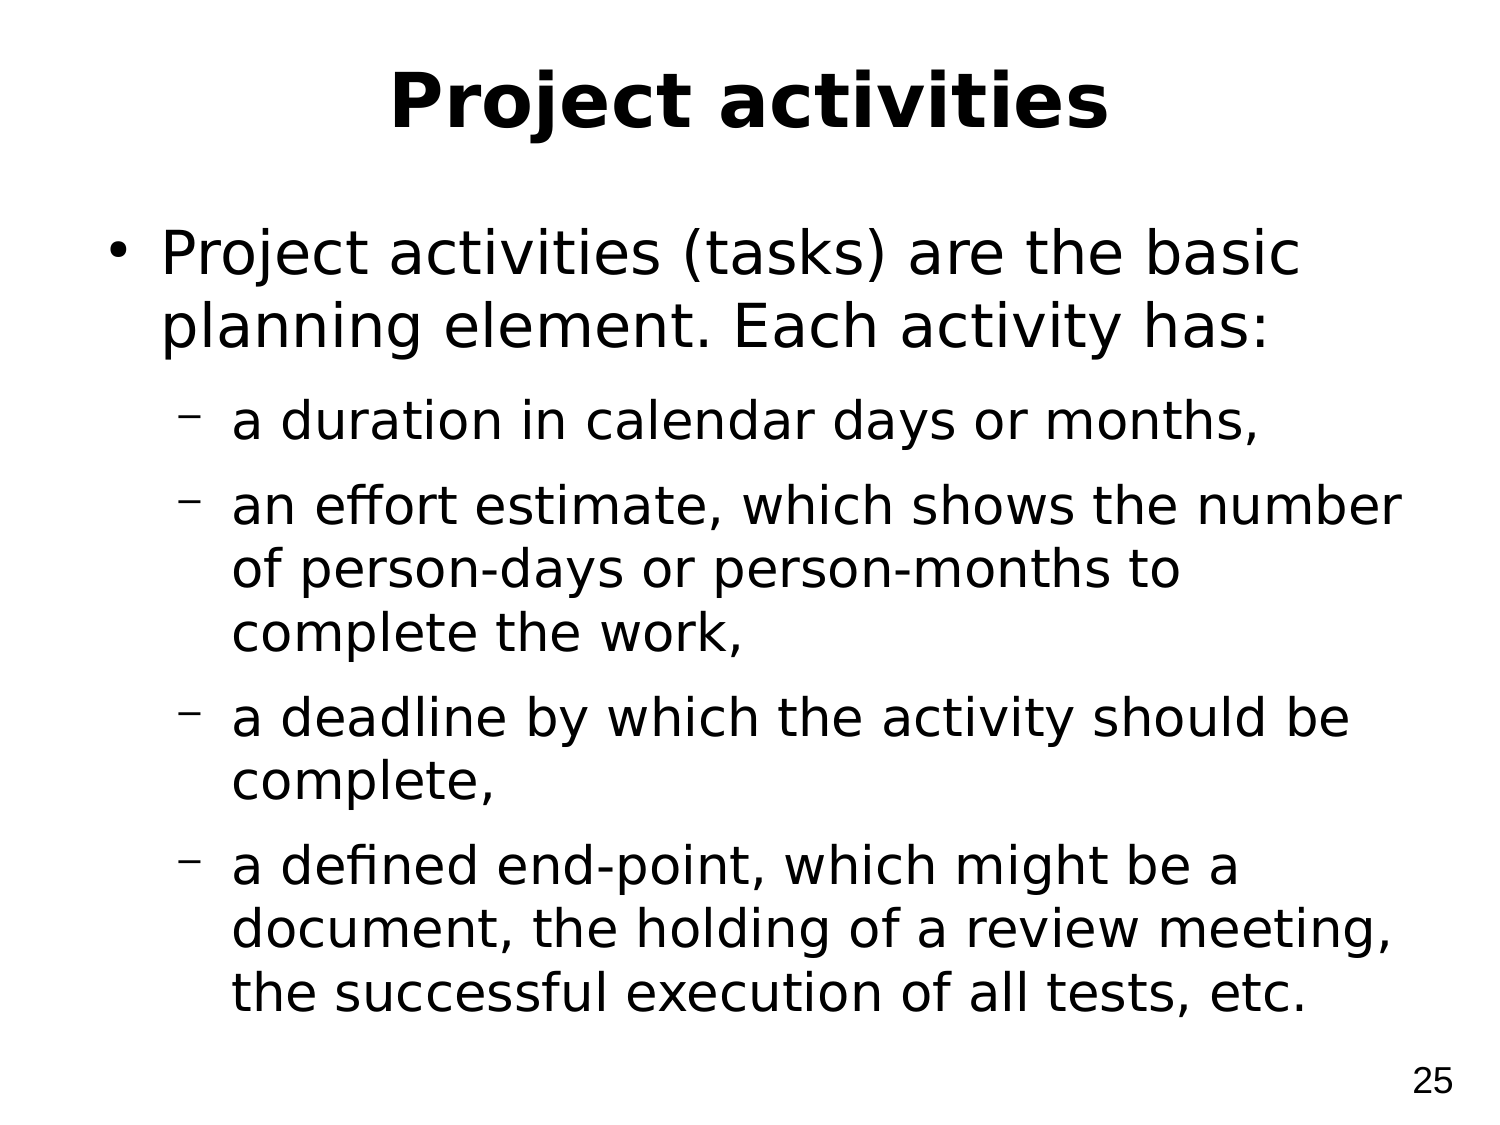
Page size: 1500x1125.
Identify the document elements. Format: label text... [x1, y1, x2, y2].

list Project activities (tasks) are the basic planning element. Each activity has: a duration in calendar days or months, an effort estimate, which shows the number of person-days or person-months to complete the work, a deadline by which the activity should be complete, a defined end-point, which might be a document, the holding of a review meeting, the successful execution of all tests, etc. [75, 206, 1425, 1093]
title Project activities [75, 44, 1425, 177]
